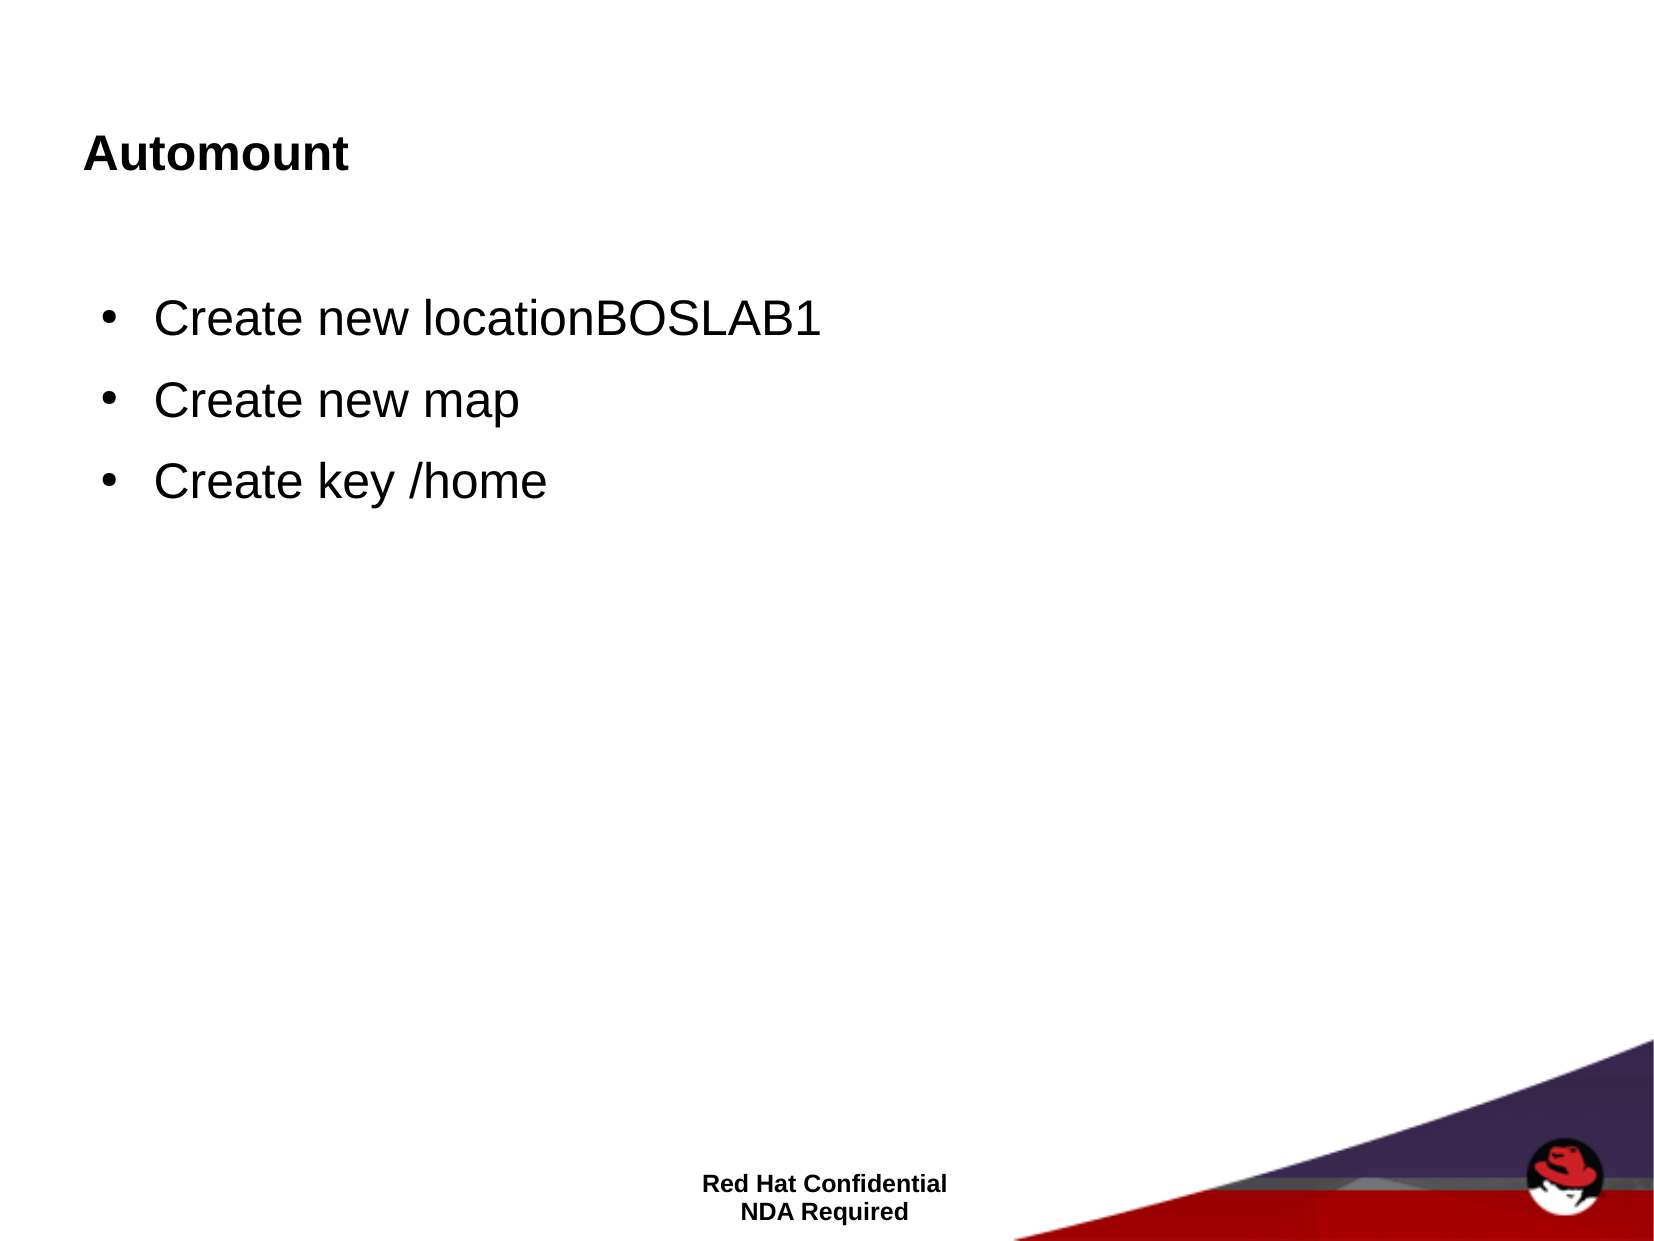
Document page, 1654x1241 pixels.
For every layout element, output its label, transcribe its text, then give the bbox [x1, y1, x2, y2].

list Create new locationBOSLAB1 Create new map Create key /home [82, 290, 1571, 1109]
picture [1012, 1036, 1654, 1241]
title Automount [82, 49, 1571, 257]
